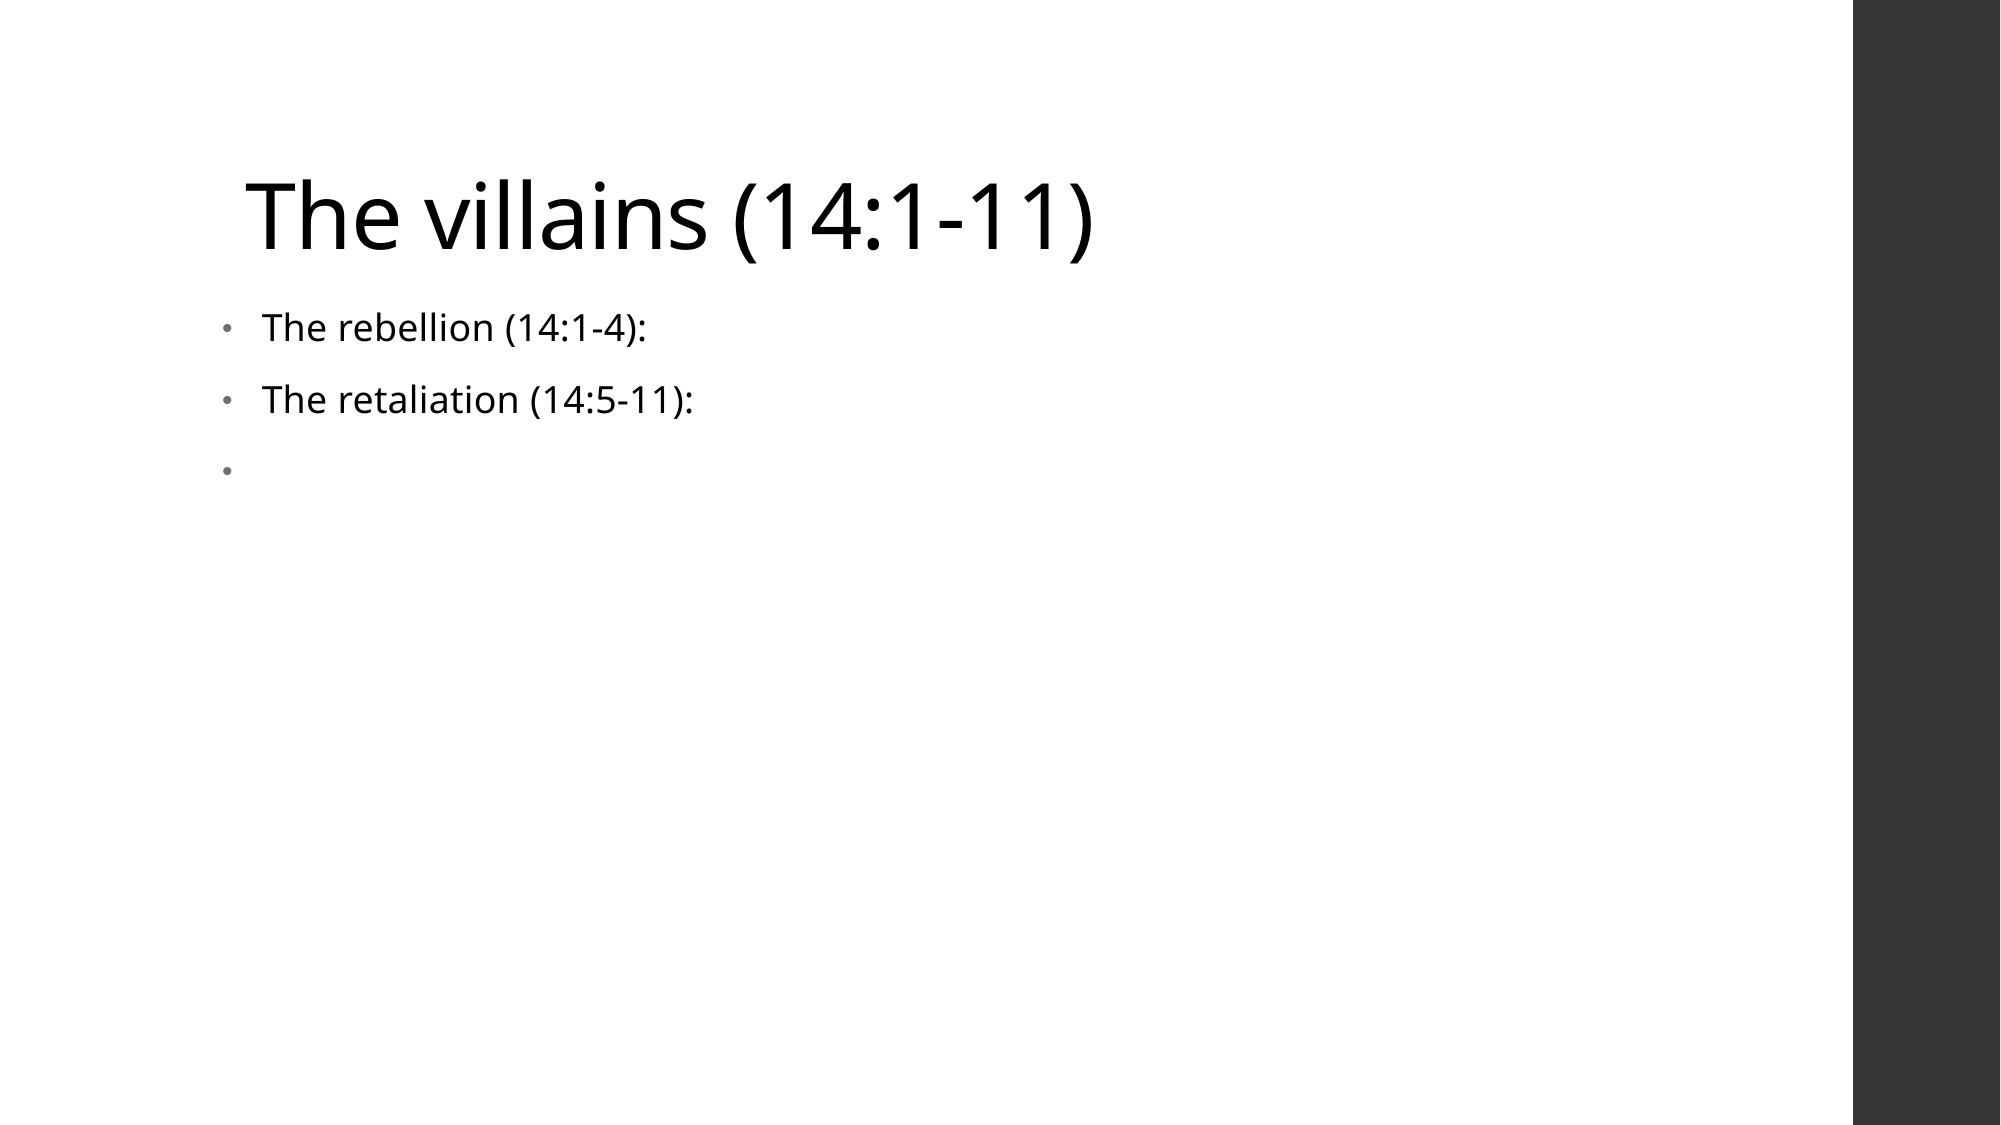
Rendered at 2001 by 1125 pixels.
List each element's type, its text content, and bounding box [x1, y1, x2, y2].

title The villains (14:1-11) [206, 60, 1797, 278]
list The rebellion (14:1-4): The retaliation (14:5-11): [206, 299, 1617, 1014]
